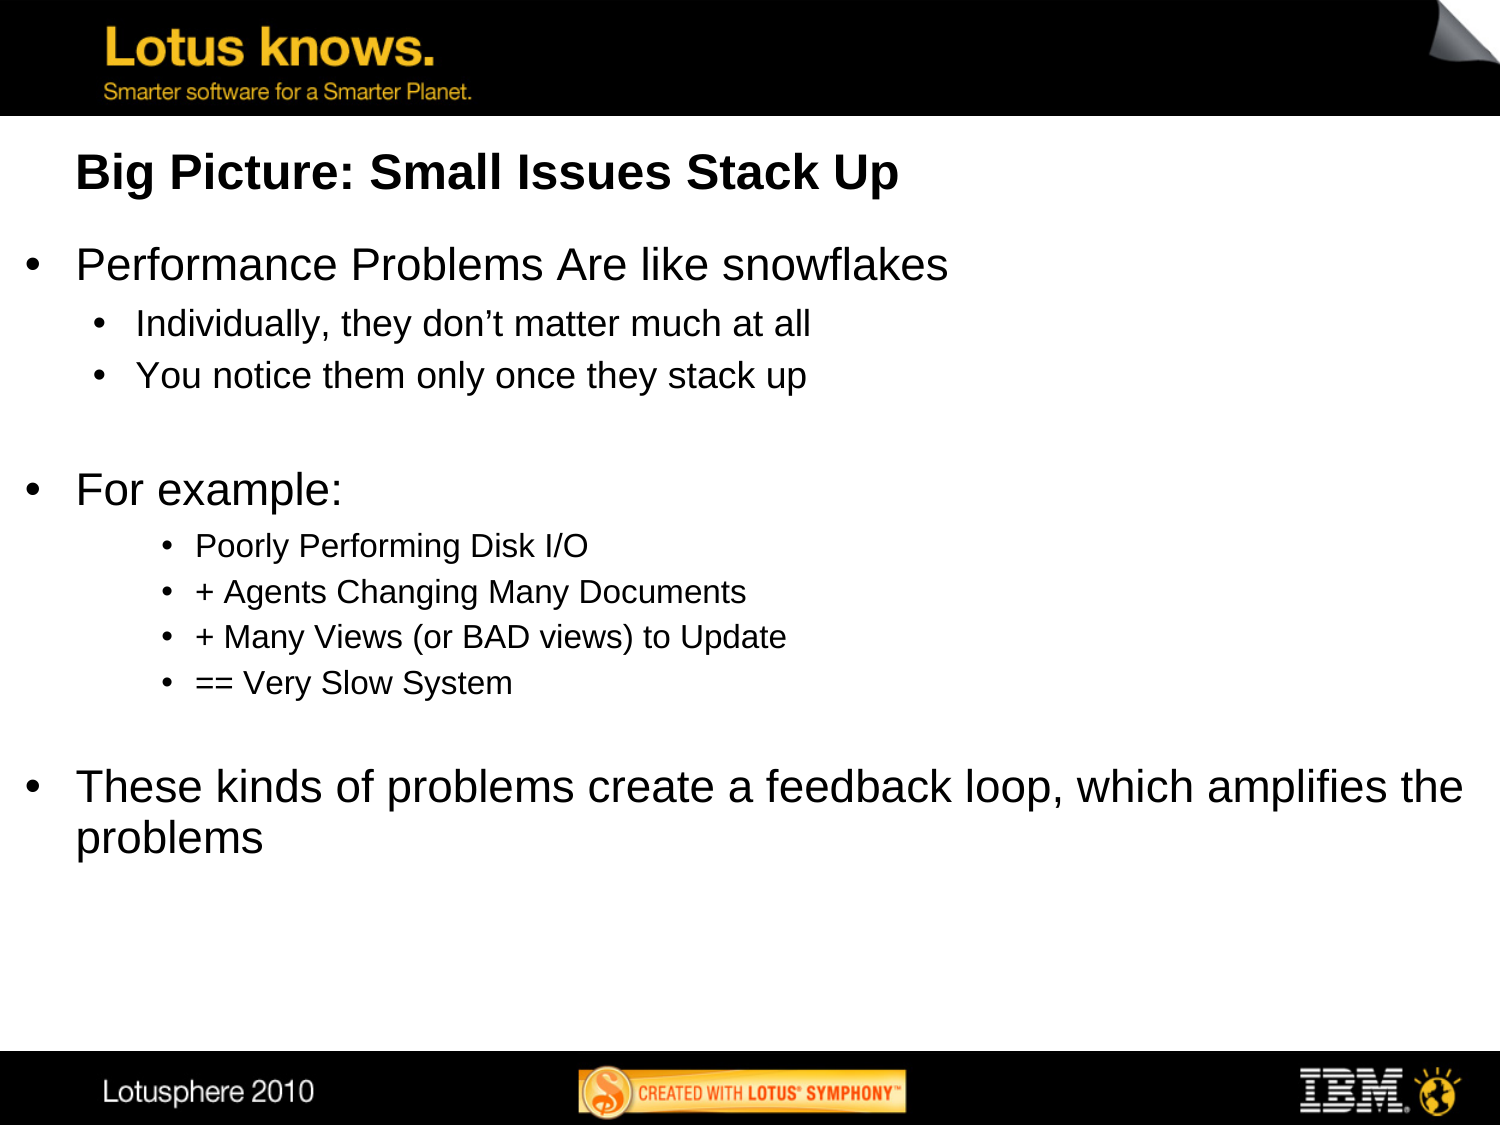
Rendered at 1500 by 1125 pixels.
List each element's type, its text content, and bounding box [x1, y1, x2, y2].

picture [0, 0, 1500, 114]
picture [0, 1053, 1500, 1125]
list Performance Problems Are like snowflakes Individually, they don’t matter much at all You notice them only once they stack up For example: Poorly Performing Disk I/O + Agents Changing Many Documents + Many Views (or BAD views) to Update == Very Slow System These kinds of problems create a feedback loop, which amplifies the problems [24, 237, 1476, 1026]
title Big Picture: Small Issues Stack Up [74, 137, 1475, 200]
